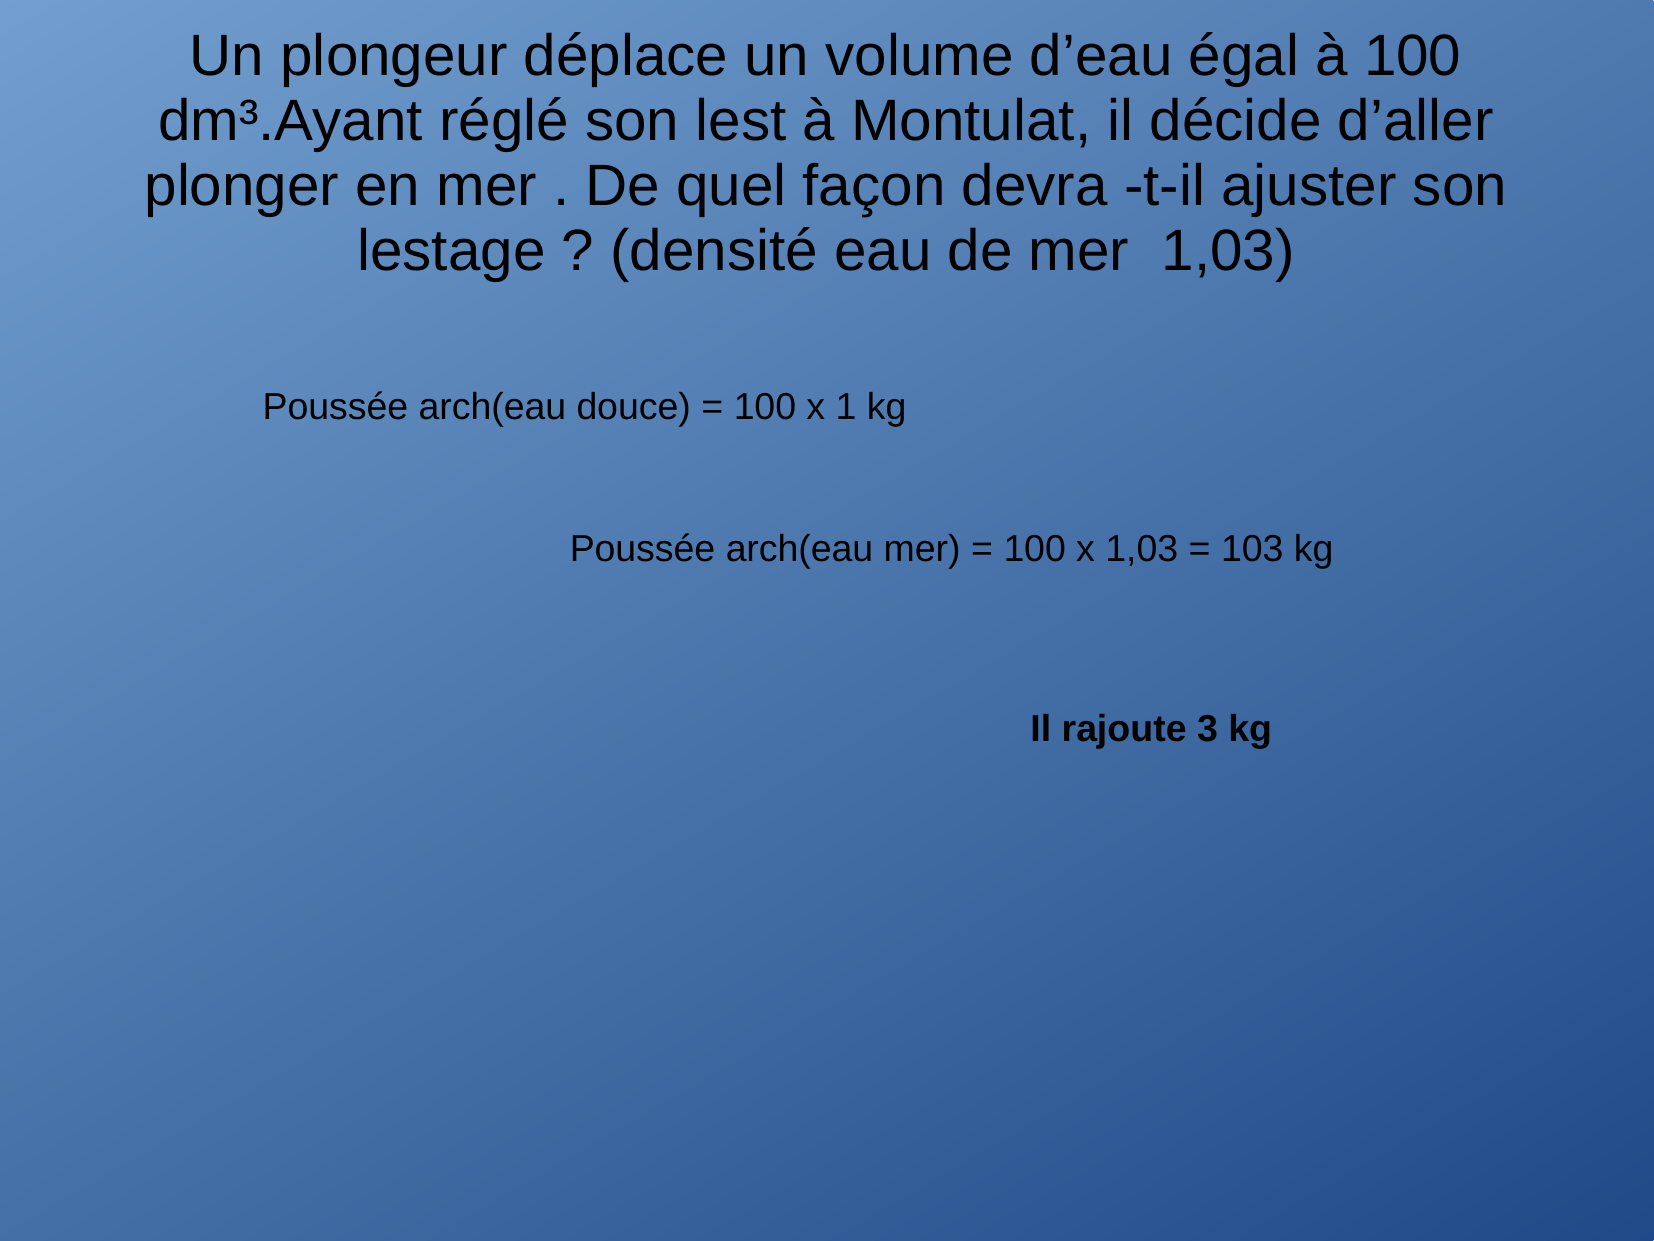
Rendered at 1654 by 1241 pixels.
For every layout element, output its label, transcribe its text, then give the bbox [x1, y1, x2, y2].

text_box Il rajoute 3 kg [1015, 699, 1288, 756]
text_box Poussée arch(eau douce) = 100 x 1 kg [248, 377, 945, 438]
title Un plongeur déplace un volume d’eau égal à 100 dm³.Ayant réglé son lest à Montulat, il décide d’aller plonger en mer . De quel façon devra -t-il ajuster son lestage ? (densité eau de mer 1,03) [82, 23, 1571, 283]
text_box Poussée arch(eau mer) = 100 x 1,03 = 103 kg [555, 519, 1406, 591]
